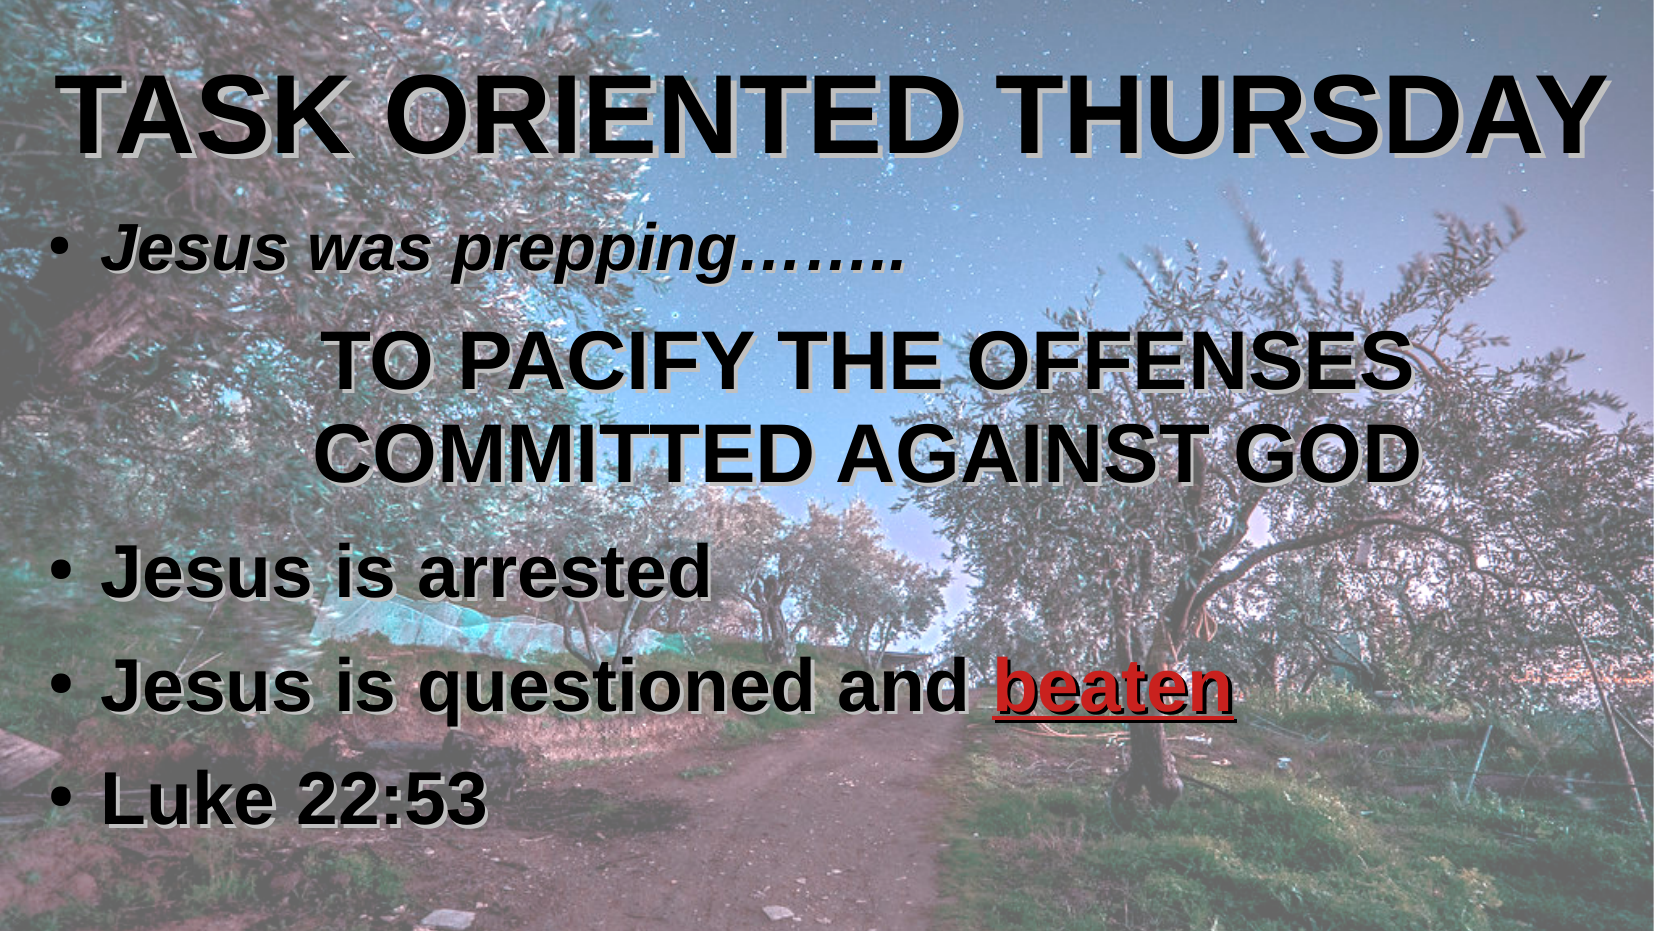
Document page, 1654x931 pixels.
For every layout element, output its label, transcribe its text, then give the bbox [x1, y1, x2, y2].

title TASK ORIENTED THURSDAY [30, 0, 1636, 210]
list Jesus was prepping…….. TO PACIFY THE OFFENSES COMMITTED AGAINST GOD Jesus is arrested Jesus is questioned and beaten Luke 22:53 [30, 210, 1636, 916]
picture [0, 0, 1654, 931]
